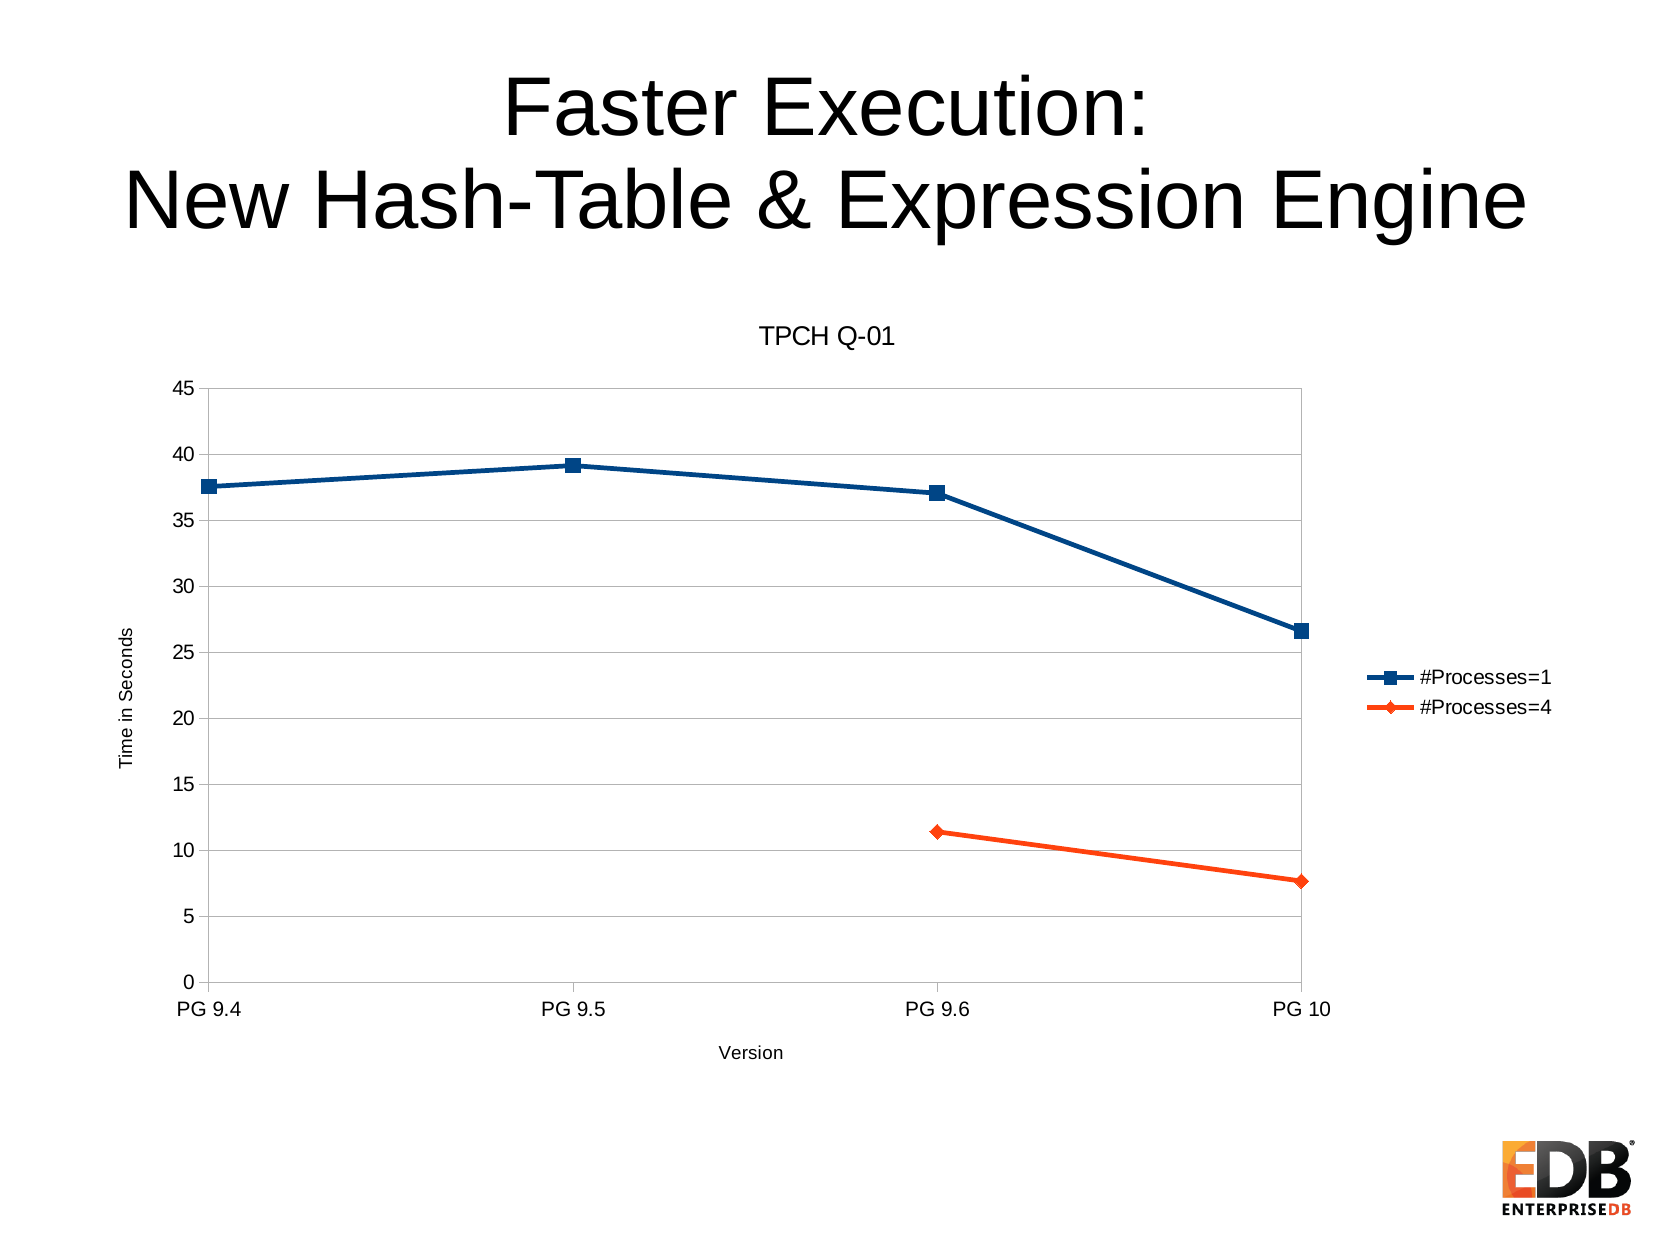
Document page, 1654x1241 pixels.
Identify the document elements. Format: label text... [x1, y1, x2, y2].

title Faster Execution: New Hash-Table & Expression Engine [82, 49, 1571, 257]
chart [82, 290, 1571, 1096]
picture [1500, 1136, 1636, 1216]
